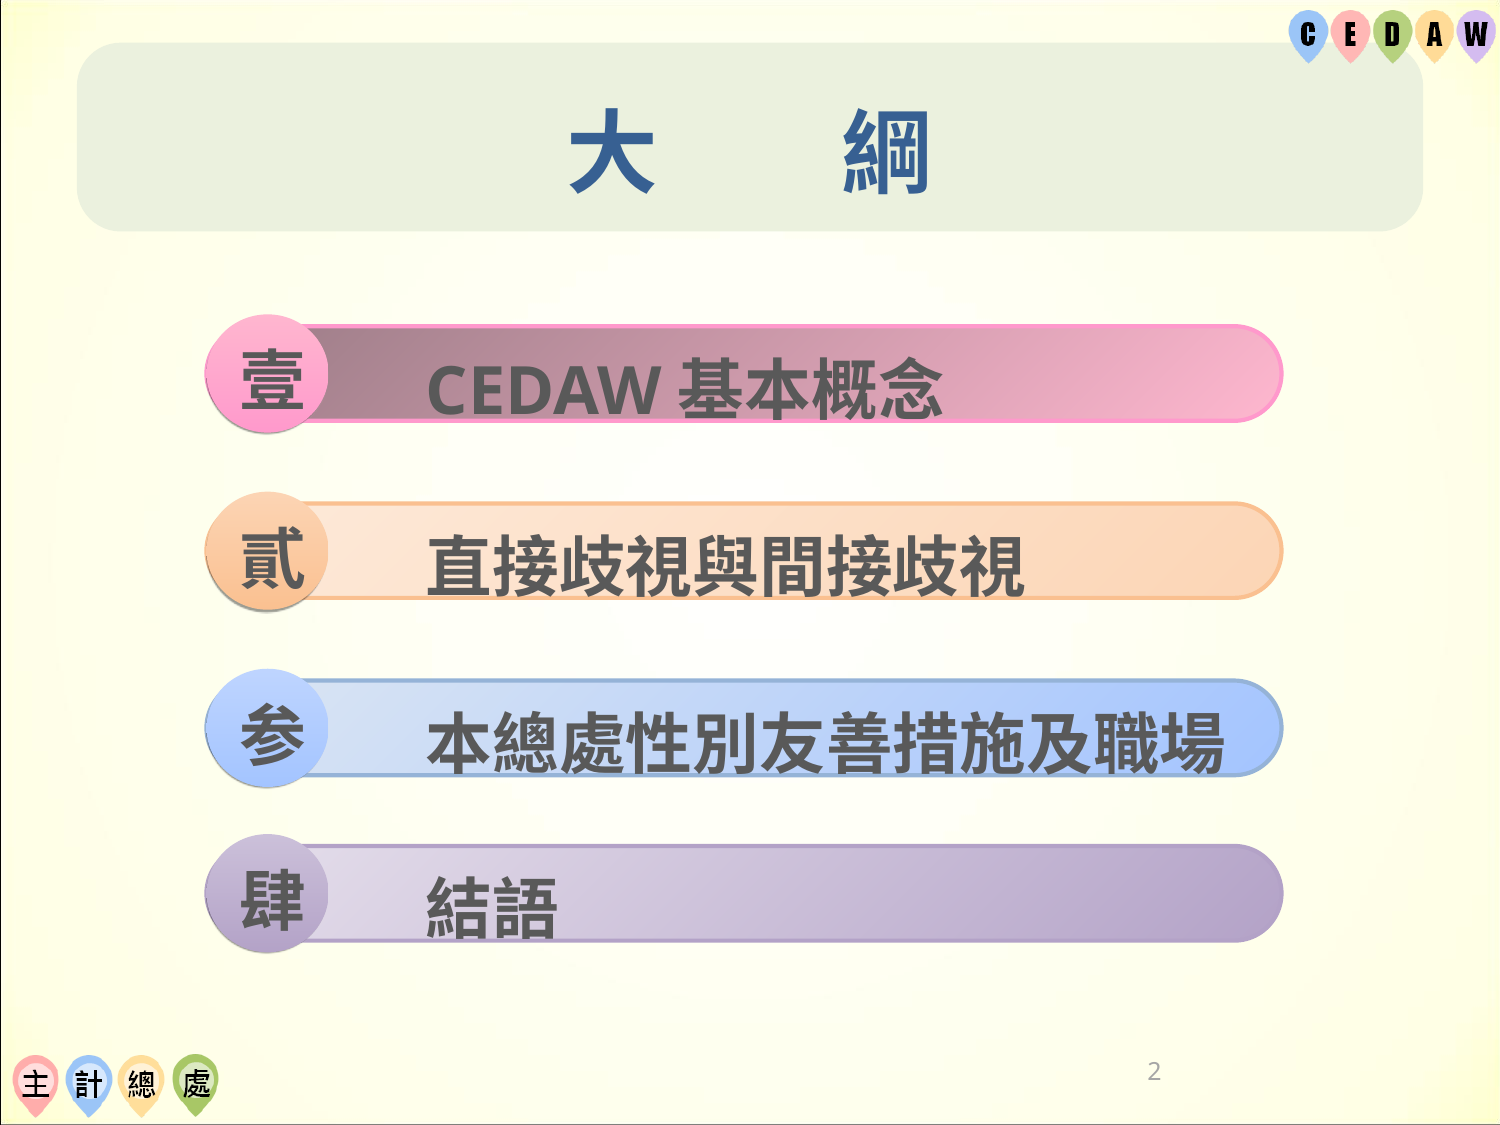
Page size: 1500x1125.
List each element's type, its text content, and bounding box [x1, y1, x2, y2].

text_box 直接歧視與間接歧視 [305, 503, 1282, 598]
text_box 肆 [206, 834, 329, 953]
title 大 綱 [75, 55, 1426, 244]
text_box 参 [206, 668, 329, 788]
text_box 壹 [206, 314, 329, 433]
text_box [1132, 1042, 1483, 1103]
text_box 貳 [206, 491, 329, 610]
text_box 結語 [305, 845, 1282, 941]
text_box CEDAW基本概念 [306, 326, 1282, 421]
text_box 本總處性別友善措施及職場 [305, 680, 1282, 776]
